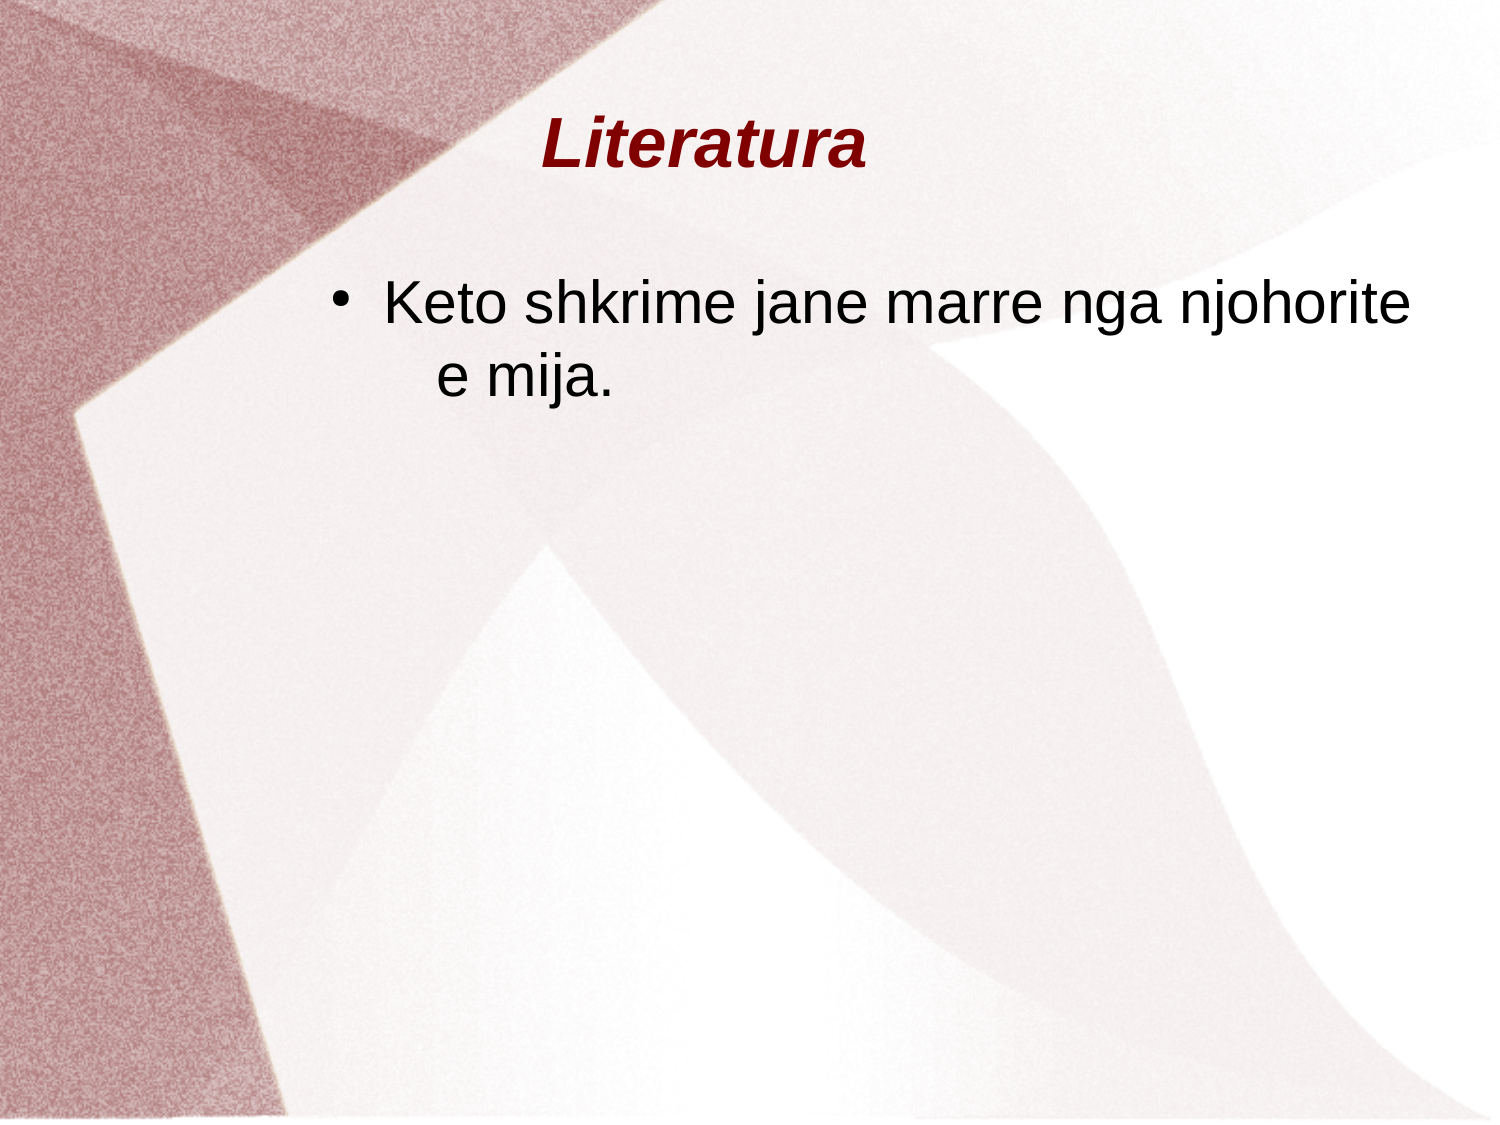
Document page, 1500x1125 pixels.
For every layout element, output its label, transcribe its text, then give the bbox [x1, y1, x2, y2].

title Literatura [541, 44, 1458, 233]
list Keto shkrime jane marre nga njohorite e mija. [294, 263, 1452, 815]
